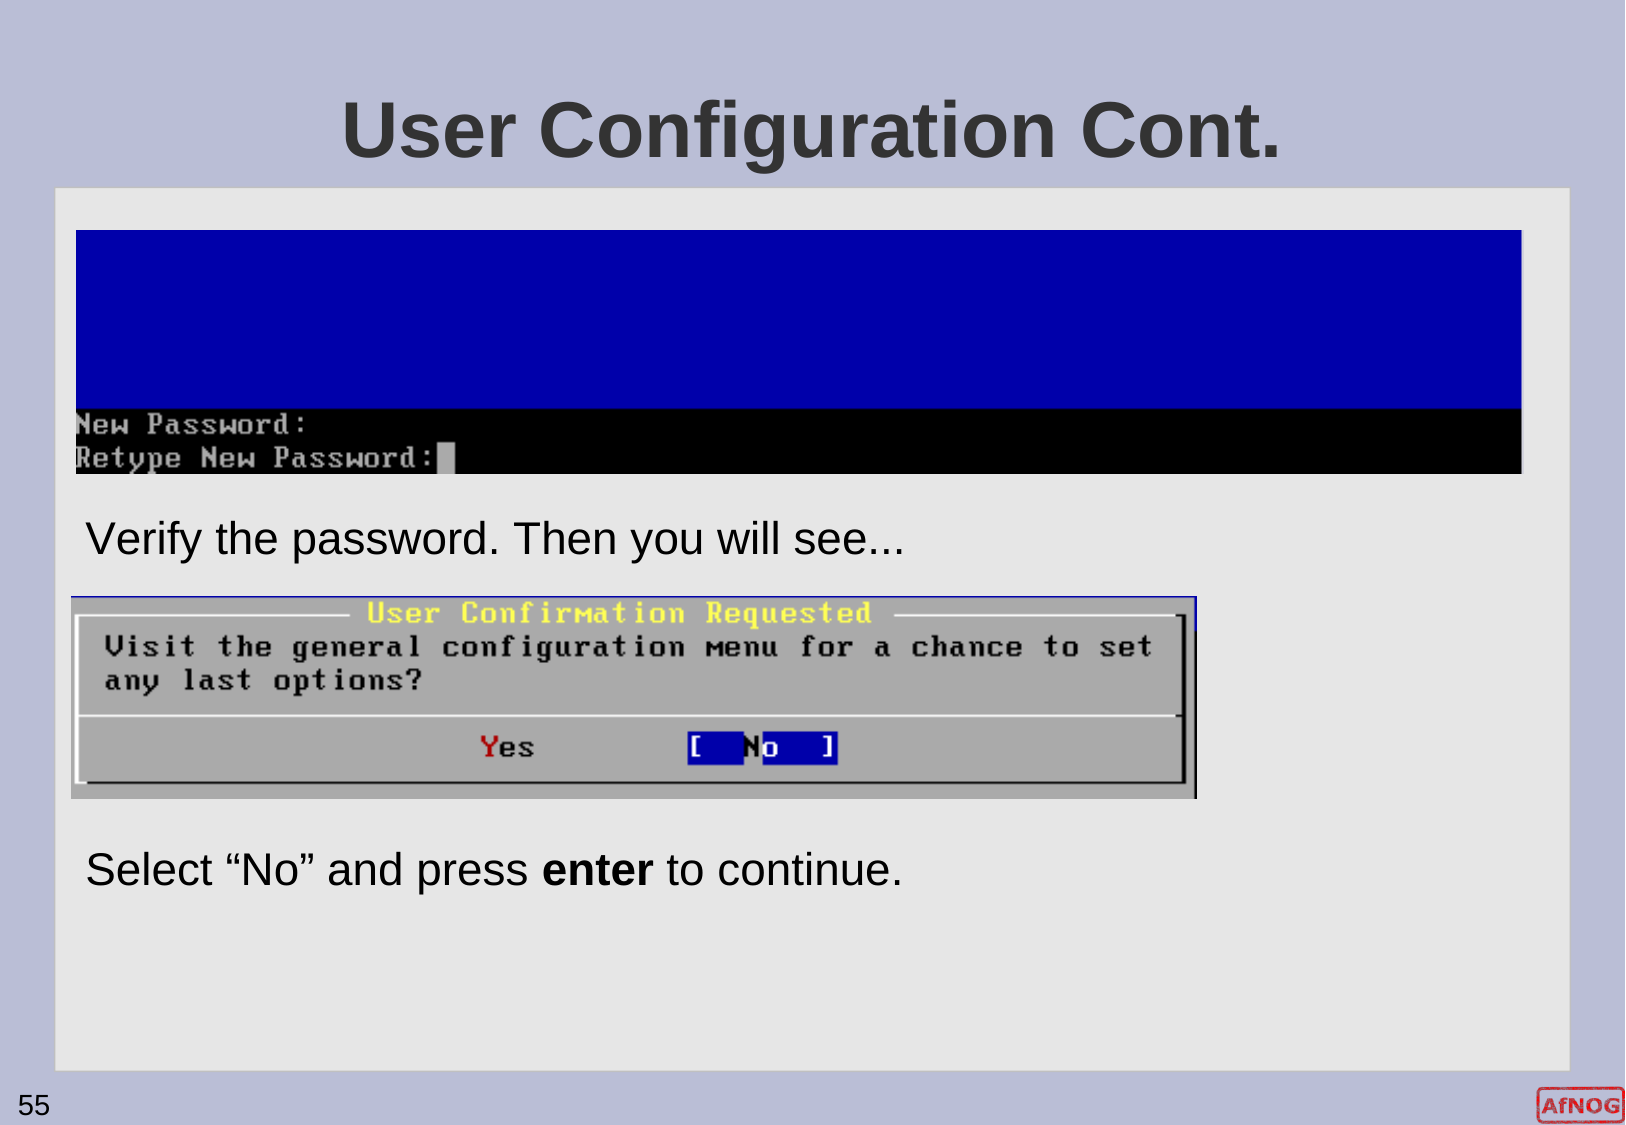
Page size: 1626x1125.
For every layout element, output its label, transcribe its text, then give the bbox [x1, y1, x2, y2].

picture [76, 230, 1524, 474]
picture [1535, 1085, 1626, 1125]
text_box Select “No” and press enter to continue. [70, 835, 1400, 902]
picture [71, 596, 1197, 799]
text_box Verify the password. Then you will see... [70, 504, 1400, 571]
title User Configuration Cont. [54, 44, 1571, 215]
